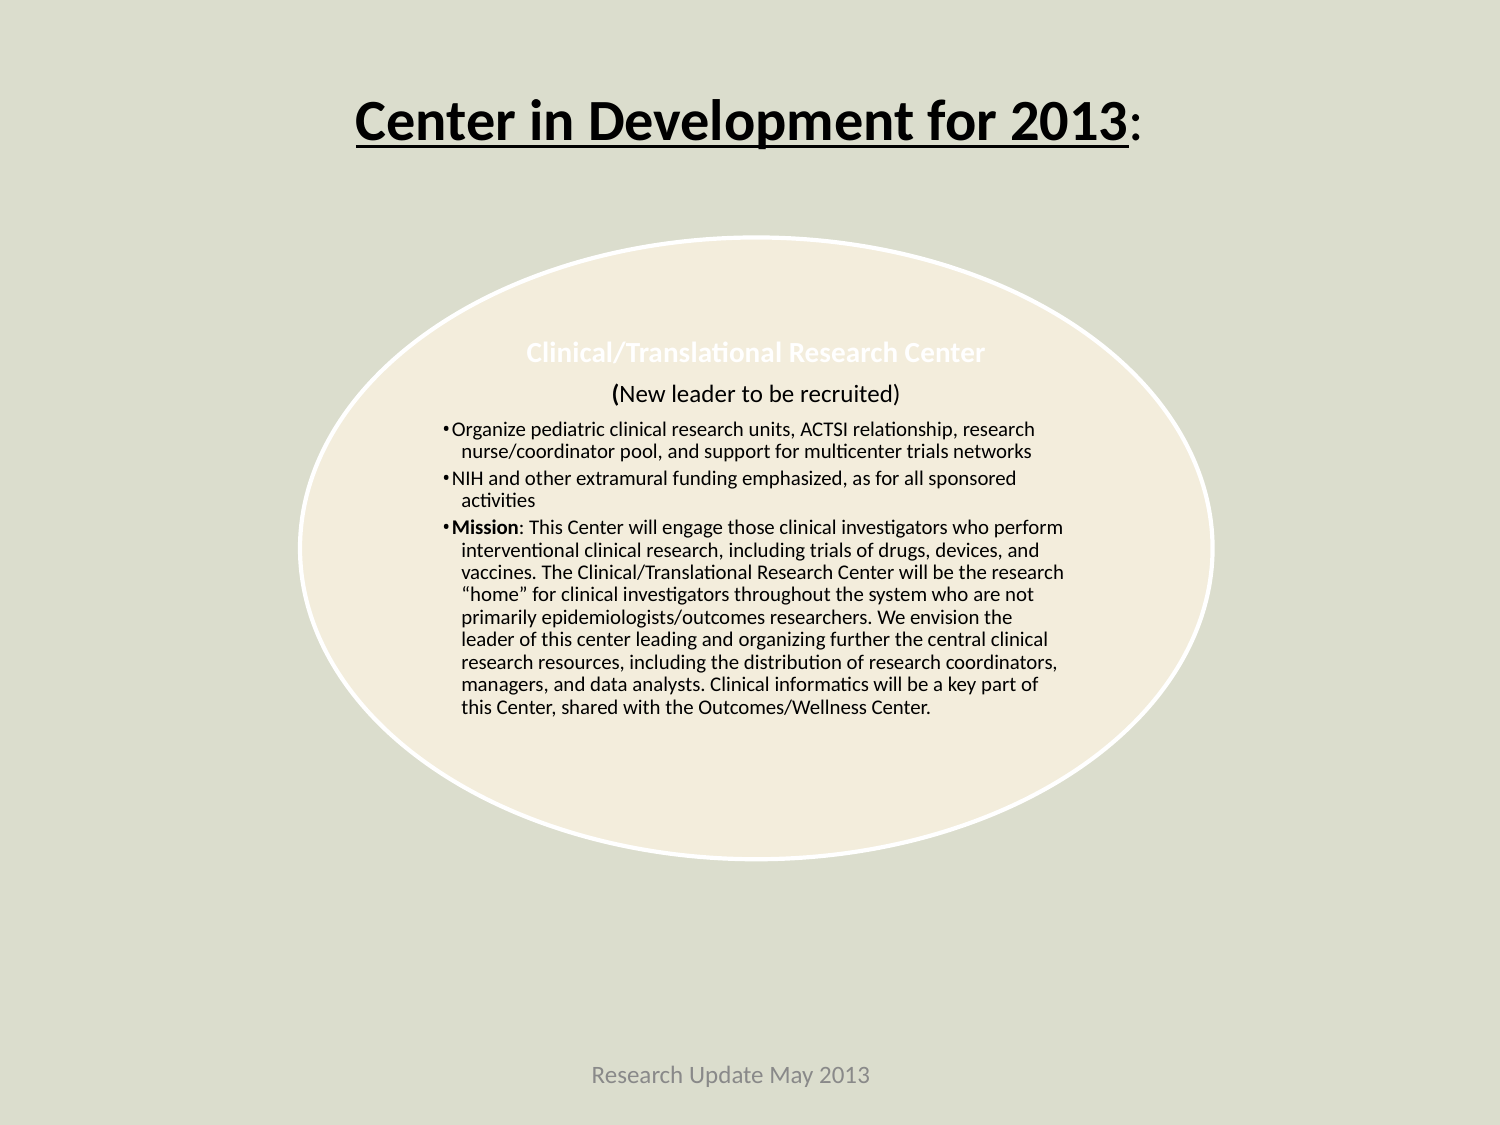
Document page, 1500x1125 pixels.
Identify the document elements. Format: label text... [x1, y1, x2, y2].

title Center in Development for 2013: [75, 75, 1426, 150]
text_box Research Update May 2013 [525, 1050, 938, 1098]
text_box Clinical/Translational Research Center (New leader to be recruited) Organize pediatric clinical research units, ACTSI relationship, research nurse/coordinator pool, and support for multicenter trials networks NIH and other extramural funding emphasized, as for all sponsored activities Mission: This Center will engage those clinical investigators who perform interventional clinical research, including trials of drugs, devices, and vaccines. The Clinical/Translational Research Center will be the research “home” for clinical investigators throughout the system who are not primarily epidemiologists/outcomes researchers. We envision the leader of this center leading and organizing further the central clinical research resources, including the distribution of research coordinators, managers, and data analysts. Clinical informatics will be a key part of this Center, shared with the Outcomes/Wellness Center. [300, 237, 1213, 860]
